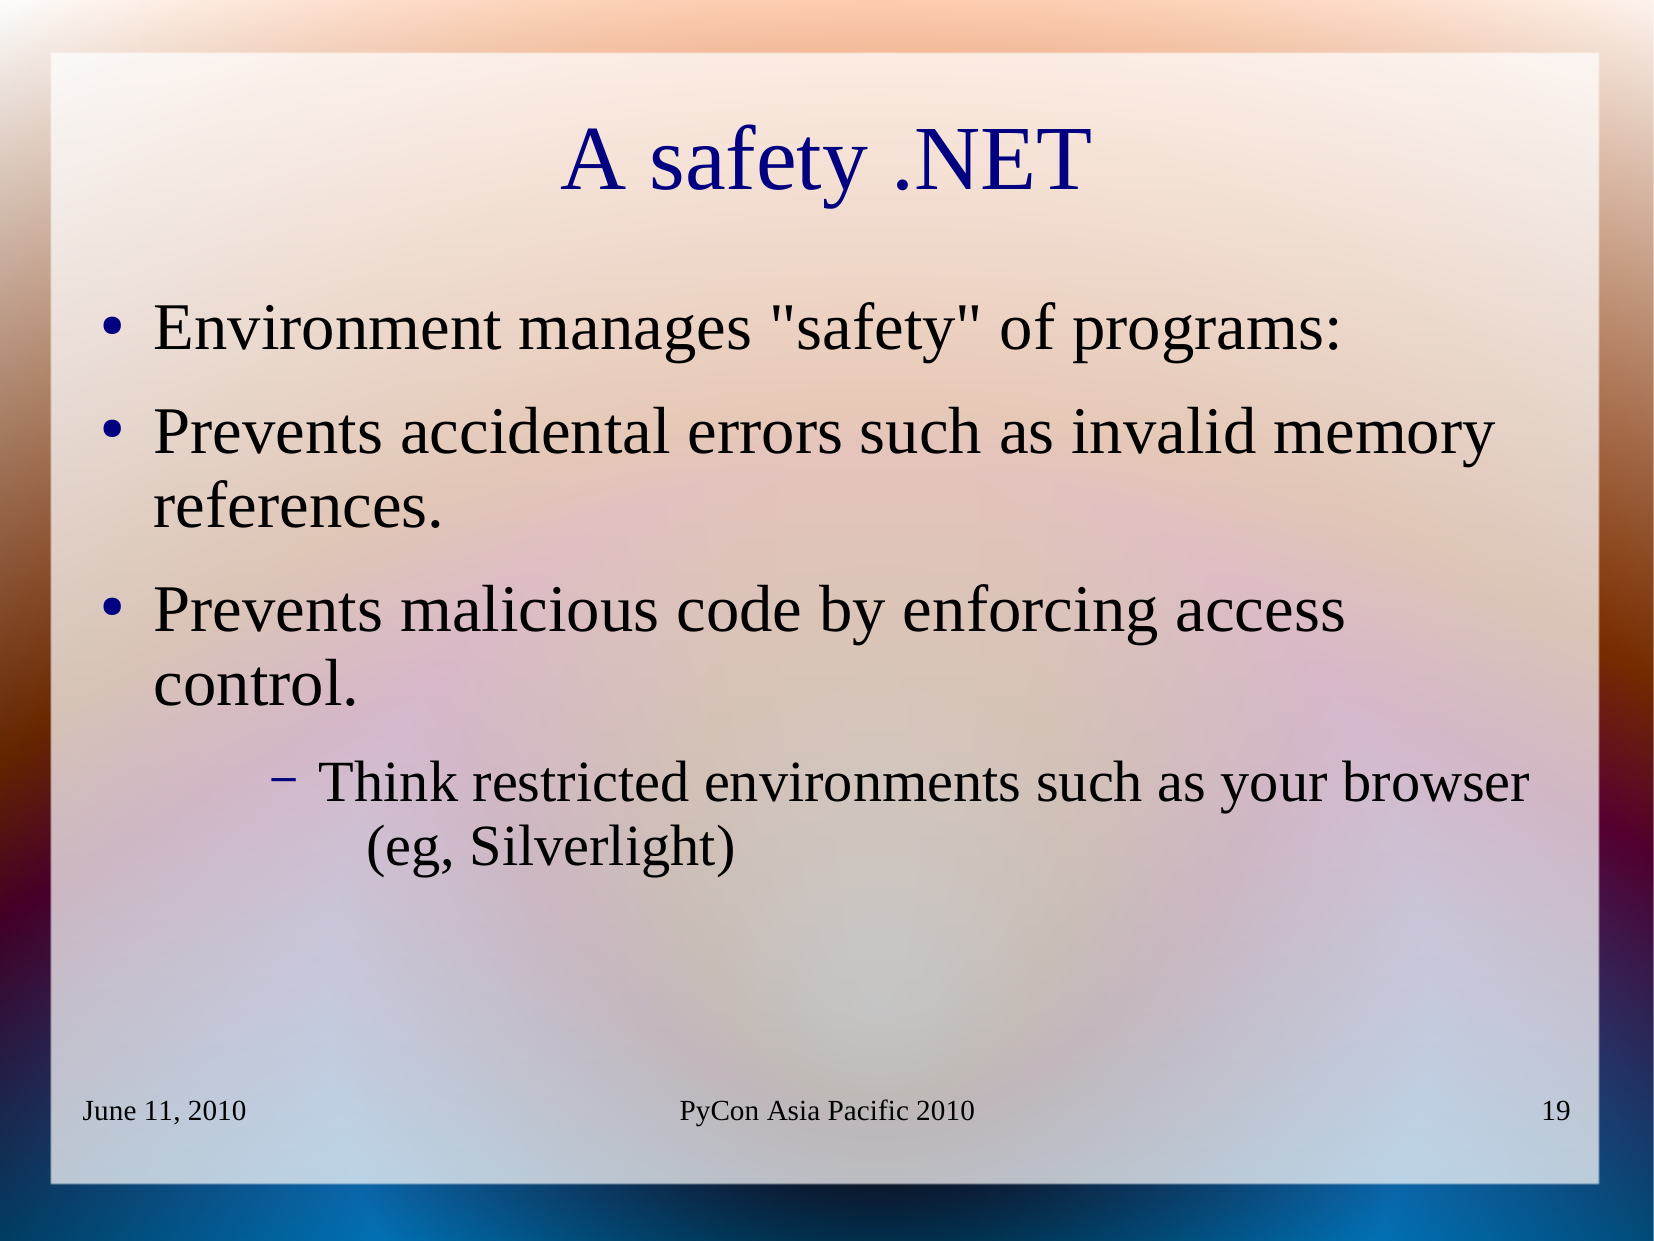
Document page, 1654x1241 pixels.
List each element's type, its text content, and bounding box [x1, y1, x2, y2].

picture [0, 0, 1654, 1241]
title A safety .NET [82, 62, 1571, 256]
list Environment manages "safety" of programs: Prevents accidental errors such as invalid memory references. Prevents malicious code by enforcing access control. Think restricted environments such as your browser (eg, Silverlight) [82, 290, 1571, 1019]
